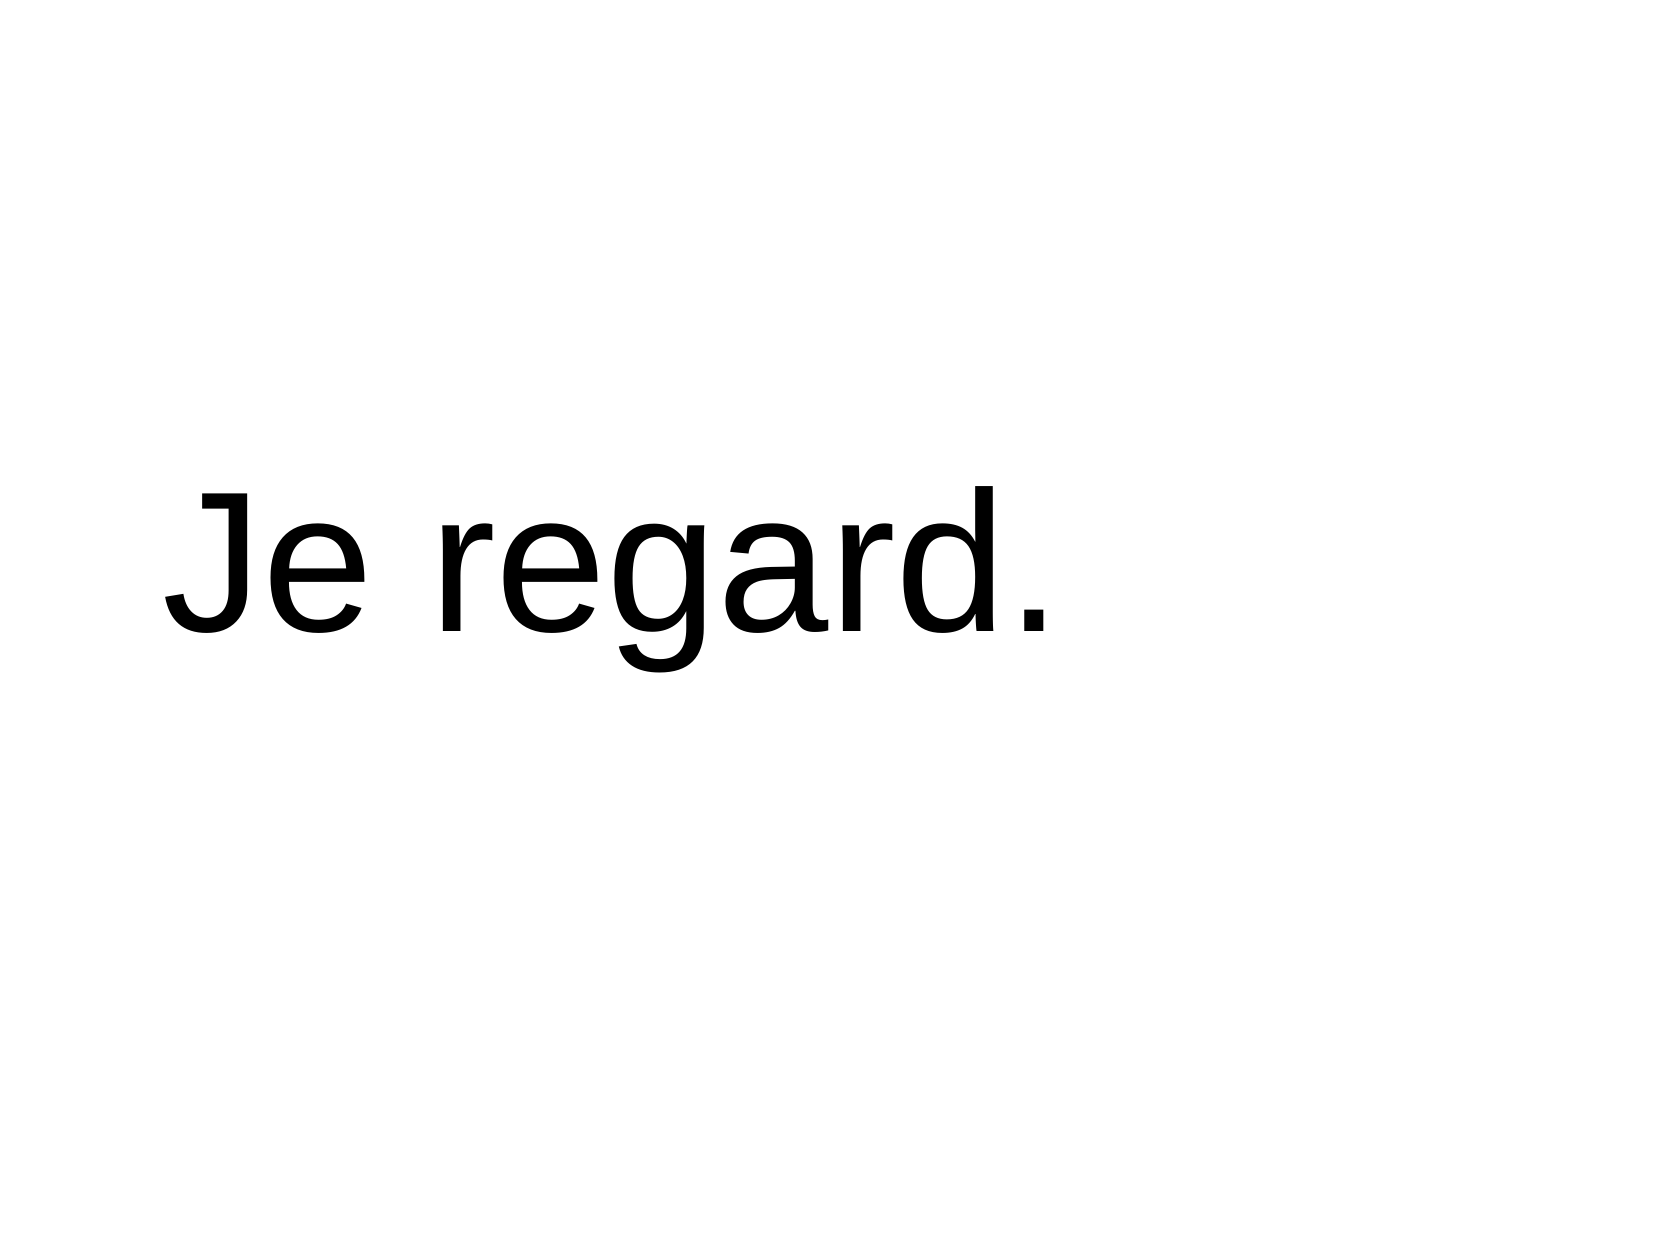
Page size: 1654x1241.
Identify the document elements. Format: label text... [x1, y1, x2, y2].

text_box Je regard. [147, 442, 1418, 682]
